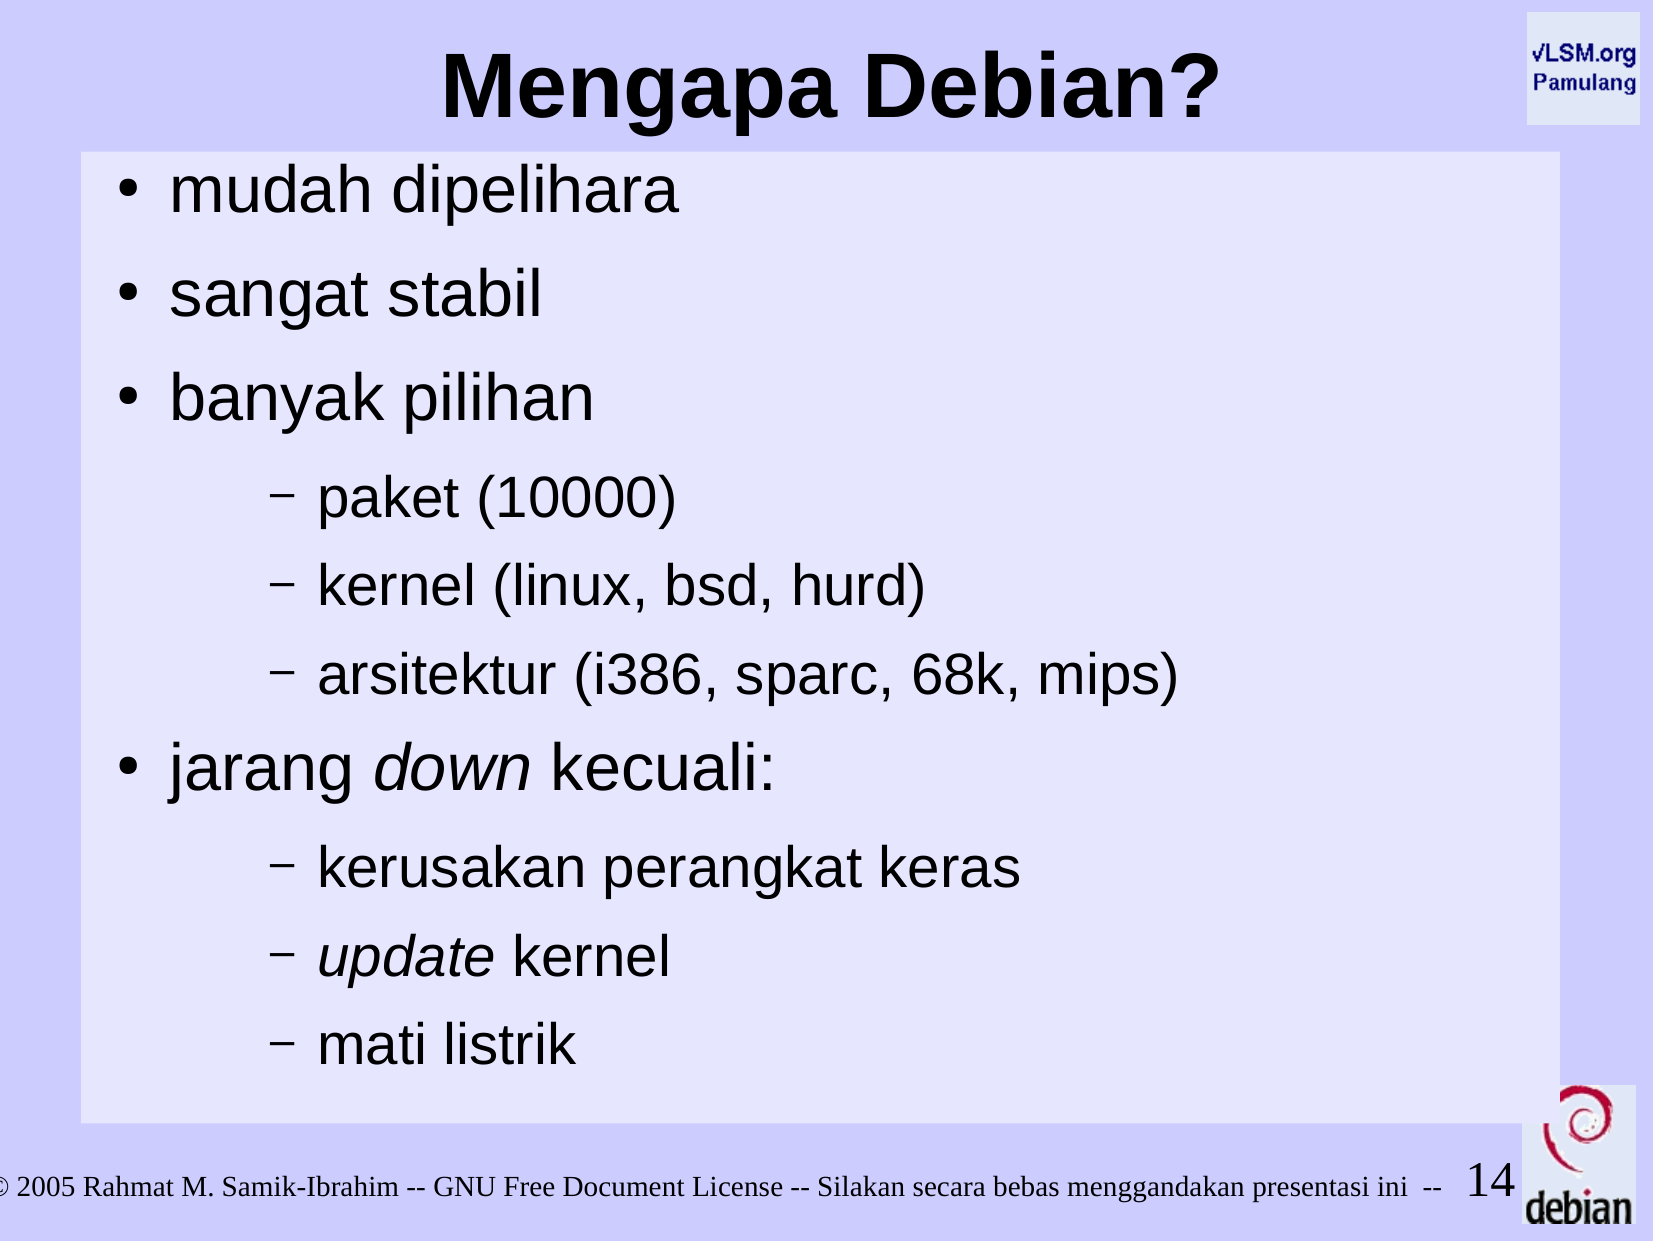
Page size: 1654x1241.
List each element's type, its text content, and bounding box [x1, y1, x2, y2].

picture [1522, 1085, 1636, 1224]
picture [1527, 12, 1640, 125]
title Mengapa Debian? [40, 31, 1625, 142]
list mudah dipelihara sangat stabil banyak pilihan paket (10000) kernel (linux, bsd, hurd) arsitektur (i386, sparc, 68k, mips) jarang down kecuali: kerusakan perangkat keras update kernel mati listrik [81, 151, 1560, 1124]
